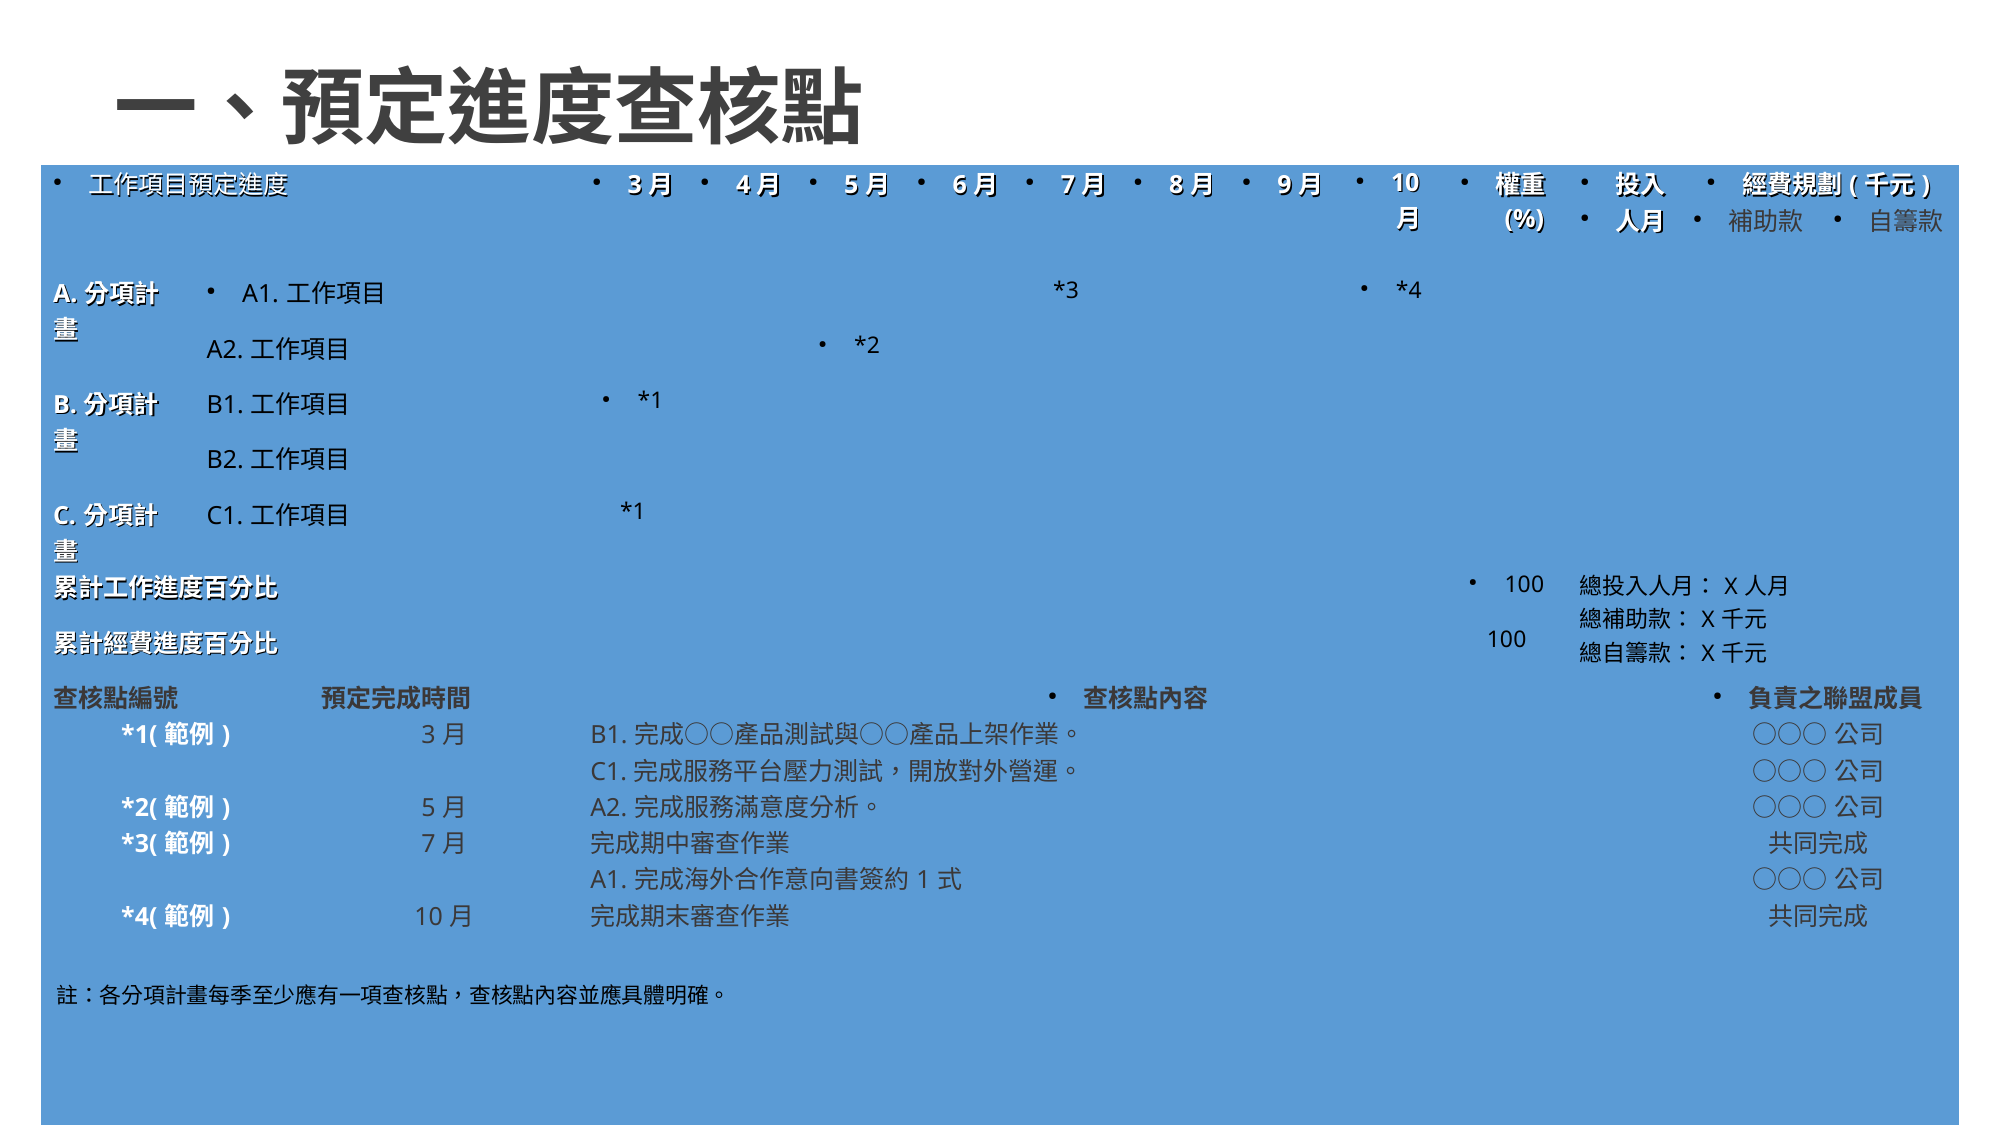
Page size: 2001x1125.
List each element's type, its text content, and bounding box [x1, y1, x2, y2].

table_header 3月 [579, 165, 687, 274]
table_cell [1445, 384, 1568, 440]
table_cell B2.工作項目 [195, 440, 579, 495]
table_cell [41, 933, 310, 975]
table_cell [1229, 329, 1337, 384]
table_cell [795, 384, 904, 440]
table_cell ○○○公司 [1678, 715, 1959, 751]
table_cell [1337, 568, 1445, 623]
table_cell [310, 1016, 579, 1069]
table_cell [795, 623, 904, 678]
table_cell [687, 274, 795, 329]
table_cell [795, 495, 904, 568]
table_header 經費規劃(千元) [1678, 165, 1959, 201]
table_cell [1337, 623, 1445, 678]
table_cell [1568, 384, 1678, 440]
table_cell [41, 1016, 310, 1069]
table_cell [687, 384, 795, 440]
table_header 4月 [687, 165, 795, 274]
table_cell 累計經費進度百分比 [41, 623, 579, 678]
table_cell [1678, 933, 1959, 1001]
table_cell A1.完成海外合作意向書簽約1式 [579, 860, 1678, 896]
table_cell [1229, 440, 1337, 495]
table_cell [1120, 623, 1229, 678]
table_cell *1 [579, 495, 687, 568]
table_cell *1(範例) [41, 715, 310, 787]
table_cell [1012, 623, 1120, 678]
table_cell [1120, 274, 1229, 329]
table_cell B1.完成○○產品測試與○○產品上架作業。 [579, 715, 1678, 751]
table_cell [1120, 568, 1229, 623]
table_cell 補助款 [1678, 201, 1818, 274]
table_cell [1678, 1001, 1959, 1069]
table_cell A2.完成服務滿意度分析。 [579, 787, 1678, 824]
table_cell 查核點編號 [41, 678, 310, 715]
table_cell [1012, 568, 1120, 623]
table_cell [904, 495, 1012, 568]
table_cell [1120, 440, 1229, 495]
table_cell [1568, 329, 1678, 384]
table_cell ○○○公司 [1678, 860, 1959, 896]
table_cell *1 [579, 384, 687, 440]
table_cell [795, 568, 904, 623]
table_cell [904, 329, 1012, 384]
table_cell [579, 440, 687, 495]
table_cell 100 [1445, 623, 1568, 678]
table_header 10月 [1337, 165, 1445, 274]
table_cell 累計工作進度百分比 [41, 568, 579, 623]
table_cell C1.工作項目 [195, 495, 579, 568]
table_cell [1568, 440, 1678, 495]
table_cell [579, 274, 687, 329]
table_cell 負責之聯盟成員 [1678, 678, 1959, 715]
table_cell [795, 274, 904, 329]
table_cell A2.工作項目 [195, 329, 579, 384]
table_cell [687, 568, 795, 623]
table_cell [1568, 495, 1678, 568]
table_cell [1678, 329, 1818, 384]
table_header 投入 人月 [1568, 165, 1678, 274]
table_cell [1678, 440, 1818, 495]
table_cell [1678, 274, 1818, 329]
table_header 工作項目預定進度 [41, 165, 579, 274]
table_cell [579, 1069, 1678, 1125]
table_cell *4 [1337, 274, 1445, 568]
table_cell [1120, 495, 1229, 568]
table_cell A1.工作項目 [195, 274, 579, 329]
table_cell 共同完成 [1678, 824, 1959, 860]
table_cell *2 [795, 329, 904, 384]
table_cell [687, 623, 795, 678]
table_cell [1818, 440, 1959, 495]
table_cell 完成期中審查作業 [579, 824, 1678, 860]
table_cell 5月 [310, 787, 579, 824]
table_cell [904, 568, 1012, 623]
table_cell [1120, 329, 1229, 384]
table_cell [687, 329, 795, 384]
table_header 權重(%) [1445, 165, 1568, 274]
table_cell *4(範例) [41, 896, 310, 933]
table_cell A.分項計畫 [41, 274, 195, 384]
table_cell [904, 274, 1012, 329]
table_cell 3月 [310, 715, 579, 787]
table_cell 7月 [310, 824, 579, 896]
table_cell 查核點內容 [579, 678, 1678, 715]
table_cell [1445, 274, 1568, 329]
table_cell *3(範例) [41, 824, 310, 896]
table_cell [1445, 440, 1568, 495]
table_cell B1.工作項目 [195, 384, 579, 440]
table_cell *2(範例) [41, 787, 310, 824]
text_box 註：各分項計畫每季至少應有一項查核點，查核點內容並應具體明確。 [41, 975, 1041, 1016]
table_cell [1818, 329, 1959, 384]
table_cell [310, 1069, 579, 1125]
table_cell [1229, 384, 1337, 440]
table_cell [310, 933, 579, 975]
table_cell [579, 623, 687, 678]
table_cell [1678, 384, 1818, 440]
table_cell [579, 933, 1678, 1001]
table_cell 總投入人月：X人月 總補助款：X千元 總自籌款：X千元 [1568, 568, 1959, 678]
table_cell [904, 623, 1012, 678]
table_cell [687, 440, 795, 495]
table_header 9月 [1229, 165, 1337, 274]
table_cell [1818, 495, 1959, 568]
table_cell [41, 1069, 310, 1125]
table_header 7月 [1012, 165, 1120, 274]
table_header 5月 [795, 165, 904, 274]
table_cell [1818, 274, 1959, 329]
table_cell [687, 495, 795, 568]
table_cell [579, 568, 687, 623]
table_cell 共同完成 [1678, 896, 1959, 933]
table_cell 自籌款 [1818, 201, 1959, 274]
table_cell 100 [1445, 568, 1568, 623]
table_cell [1229, 274, 1337, 329]
table_cell B.分項計畫 [41, 384, 195, 495]
table_cell [795, 440, 904, 495]
table_cell 預定完成時間 [310, 678, 579, 715]
table_cell [1678, 1069, 1959, 1125]
table_cell [1678, 495, 1818, 568]
table_cell C1.完成服務平台壓力測試，開放對外營運。 [579, 751, 1678, 787]
table_cell [1568, 274, 1678, 329]
table_cell [1229, 568, 1337, 623]
table_cell [1445, 495, 1568, 568]
table_cell [1120, 384, 1229, 440]
table_cell 完成期末審查作業 [579, 896, 1678, 933]
table_cell ○○○公司 [1678, 787, 1959, 824]
table_cell [904, 440, 1012, 495]
table_header 8月 [1120, 165, 1229, 274]
table_cell ○○○公司 [1678, 751, 1959, 787]
table_cell [1445, 329, 1568, 384]
table_cell [579, 329, 687, 384]
table_cell 10月 [310, 896, 579, 933]
title 一、預定進度查核點 [99, 56, 1900, 165]
table_header 6月 [904, 165, 1012, 274]
table_cell [904, 384, 1012, 440]
table_cell [579, 1001, 1678, 1069]
table_cell [1229, 495, 1337, 568]
table_cell [1229, 623, 1337, 678]
table_cell C.分項計畫 [41, 495, 195, 568]
table_cell [1818, 384, 1959, 440]
table_cell *3 [1012, 274, 1120, 568]
